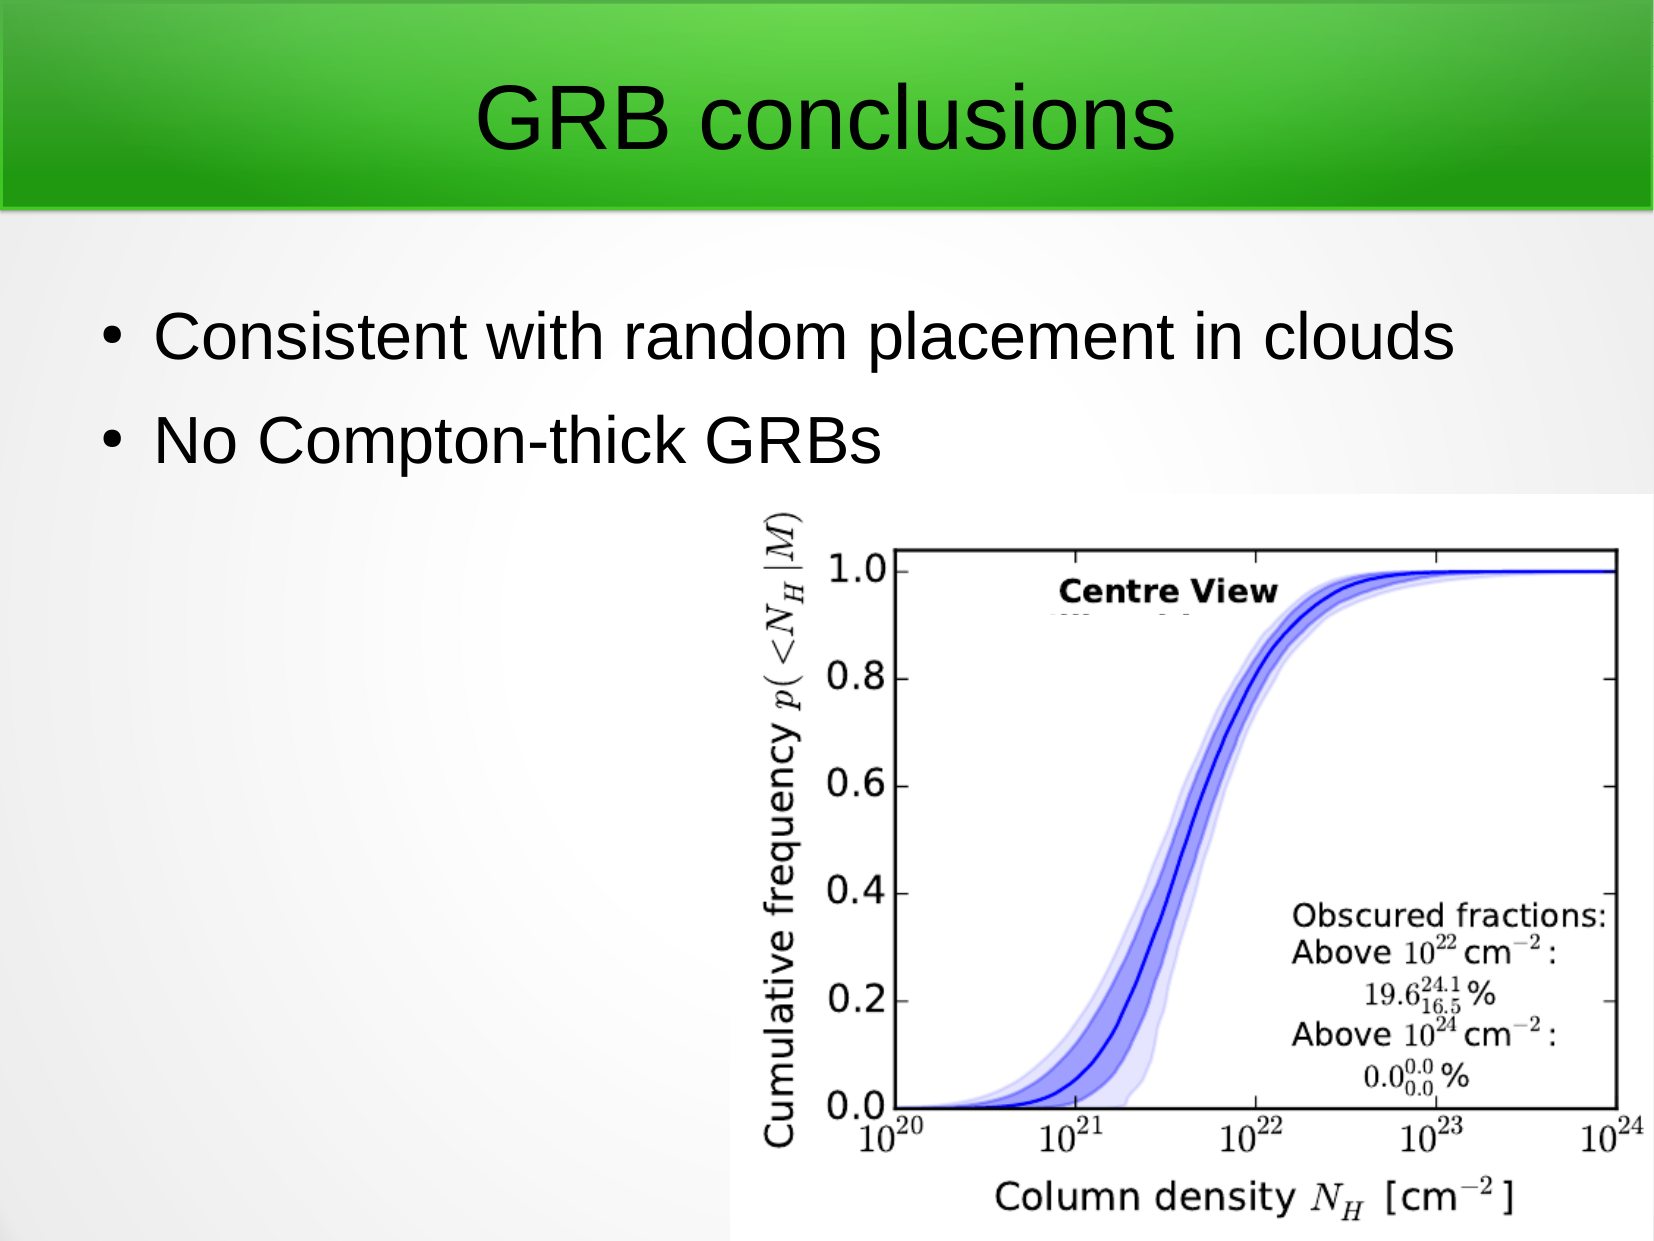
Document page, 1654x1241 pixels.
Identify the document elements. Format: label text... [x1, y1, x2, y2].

list Consistent with random placement in clouds No Compton-thick GRBs [82, 299, 1571, 1019]
picture [730, 494, 1654, 1241]
title GRB conclusions [82, 47, 1571, 189]
text_box [915, 570, 1201, 706]
